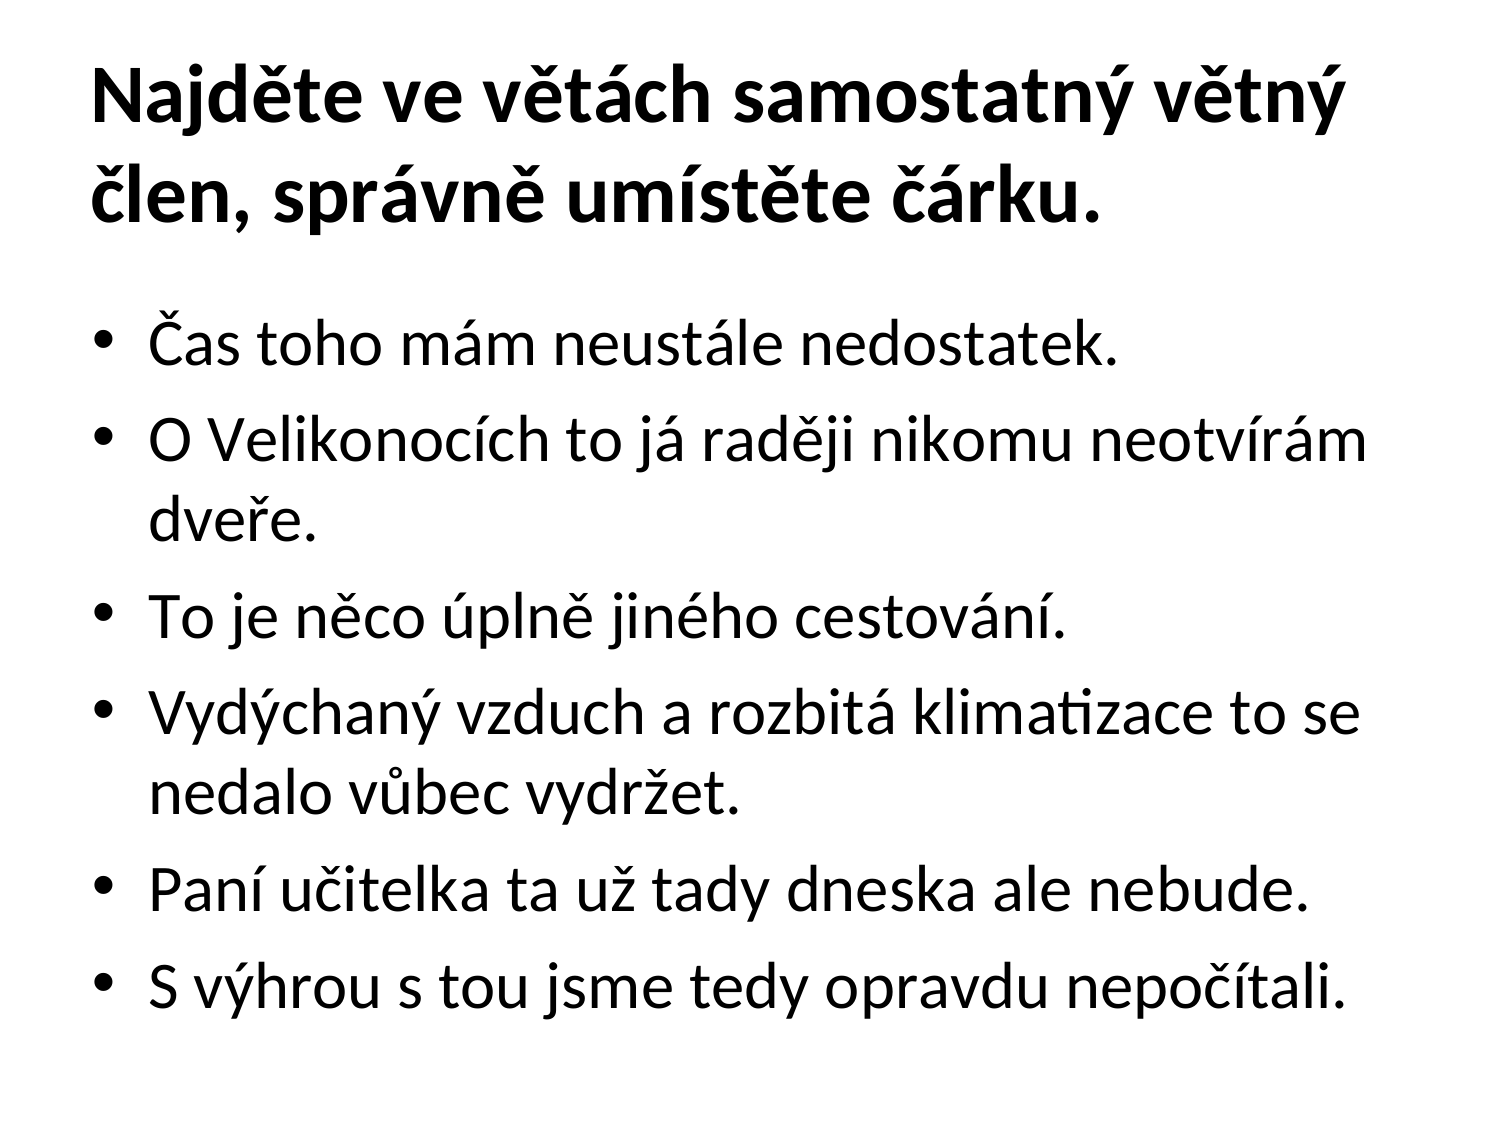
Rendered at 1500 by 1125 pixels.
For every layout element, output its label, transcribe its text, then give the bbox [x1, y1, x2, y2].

list Čas toho mám neustále nedostatek. O Velikonocích to já raději nikomu neotvírám dveře. To je něco úplně jiného cestování. Vydýchaný vzduch a rozbitá klimatizace to se nedalo vůbec vydržet. Paní učitelka ta už tady dneska ale nebude. S výhrou s tou jsme tedy opravdu nepočítali. [76, 290, 1427, 1125]
title Najděte ve větách samostatný větný člen, správně umístěte čárku. [75, 31, 1426, 247]
